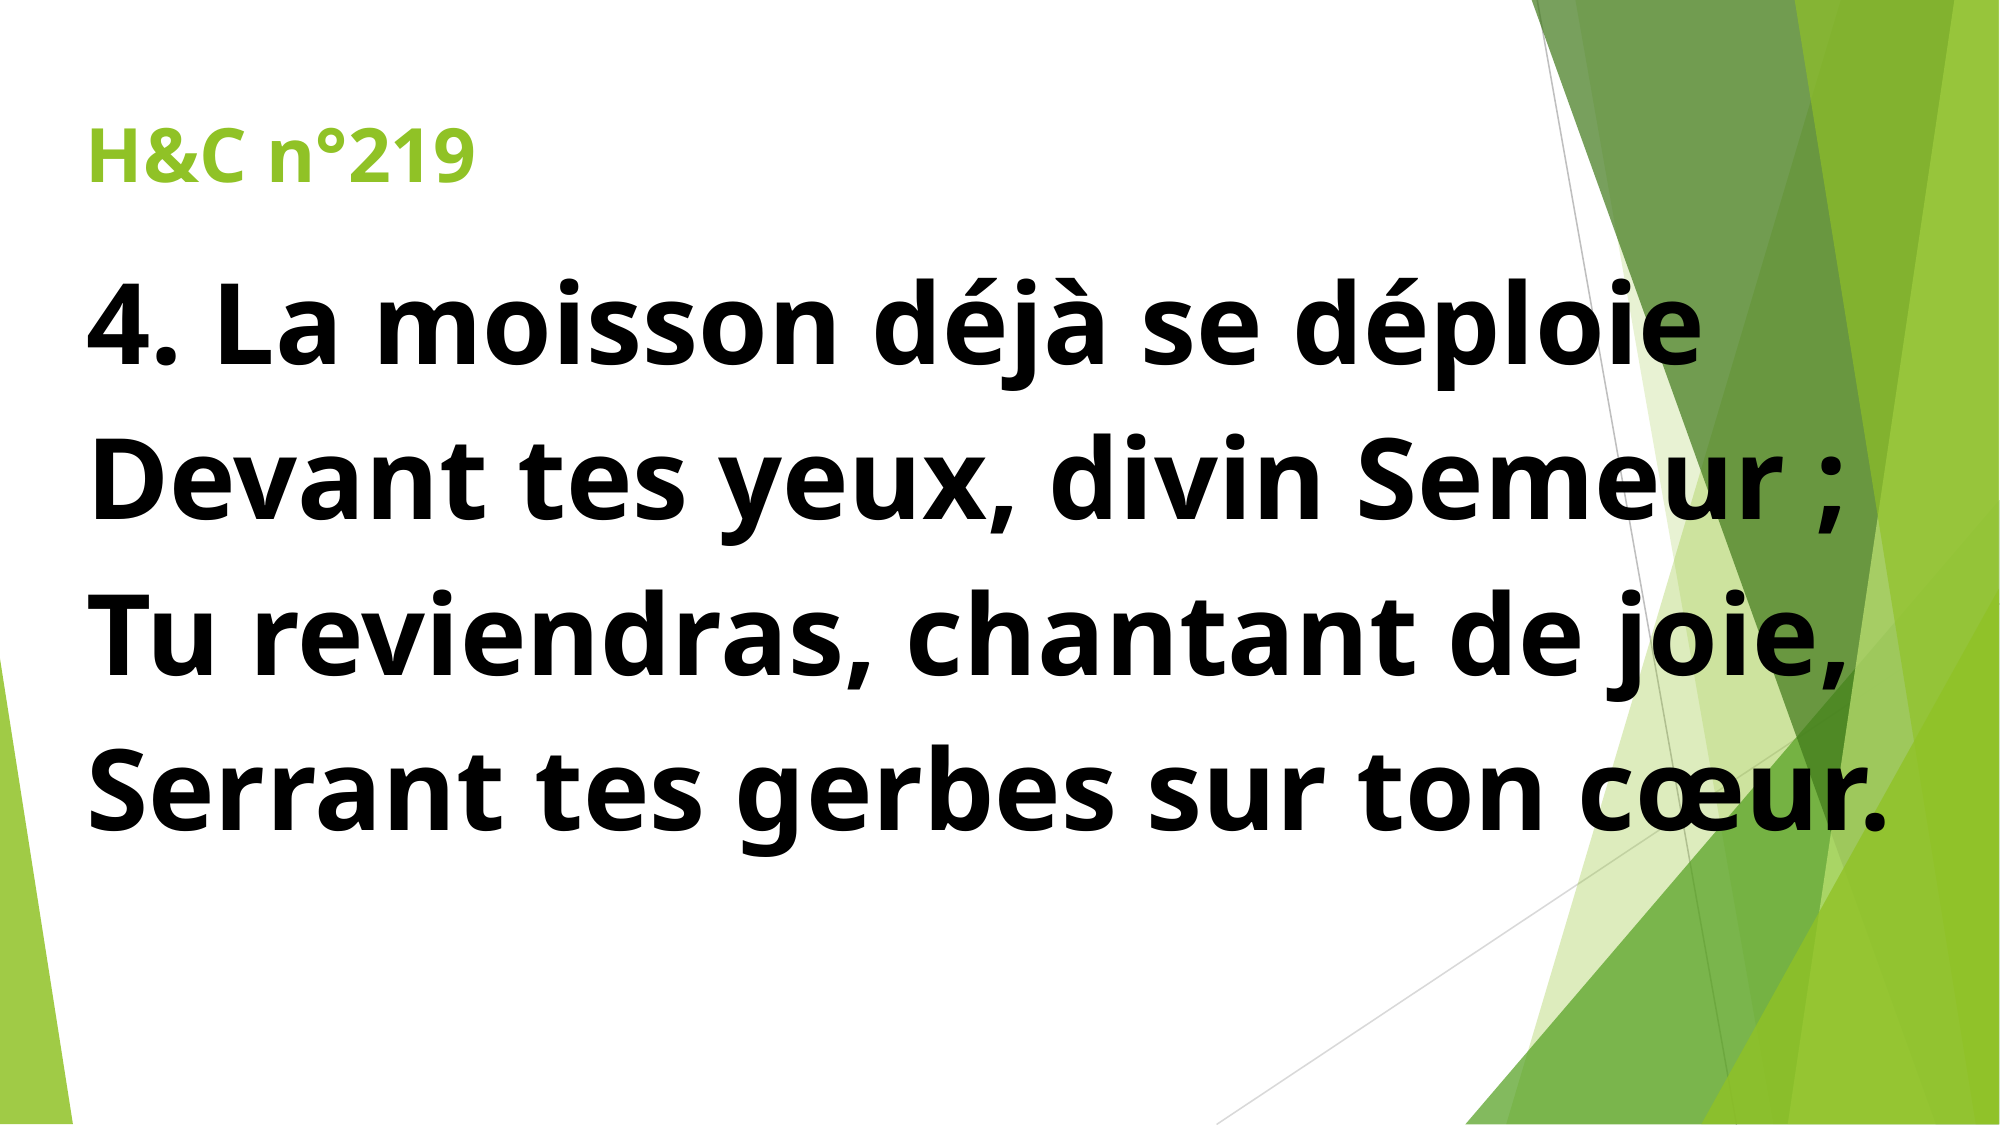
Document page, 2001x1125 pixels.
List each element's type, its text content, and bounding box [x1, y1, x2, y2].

text_box H&C n°219 [70, 99, 1522, 224]
text_box 4. La moisson déjà se déploie Devant tes yeux, divin Semeur ; Tu reviendras, chantant de joie, Serrant tes gerbes sur ton cœur. [70, 224, 1949, 1063]
